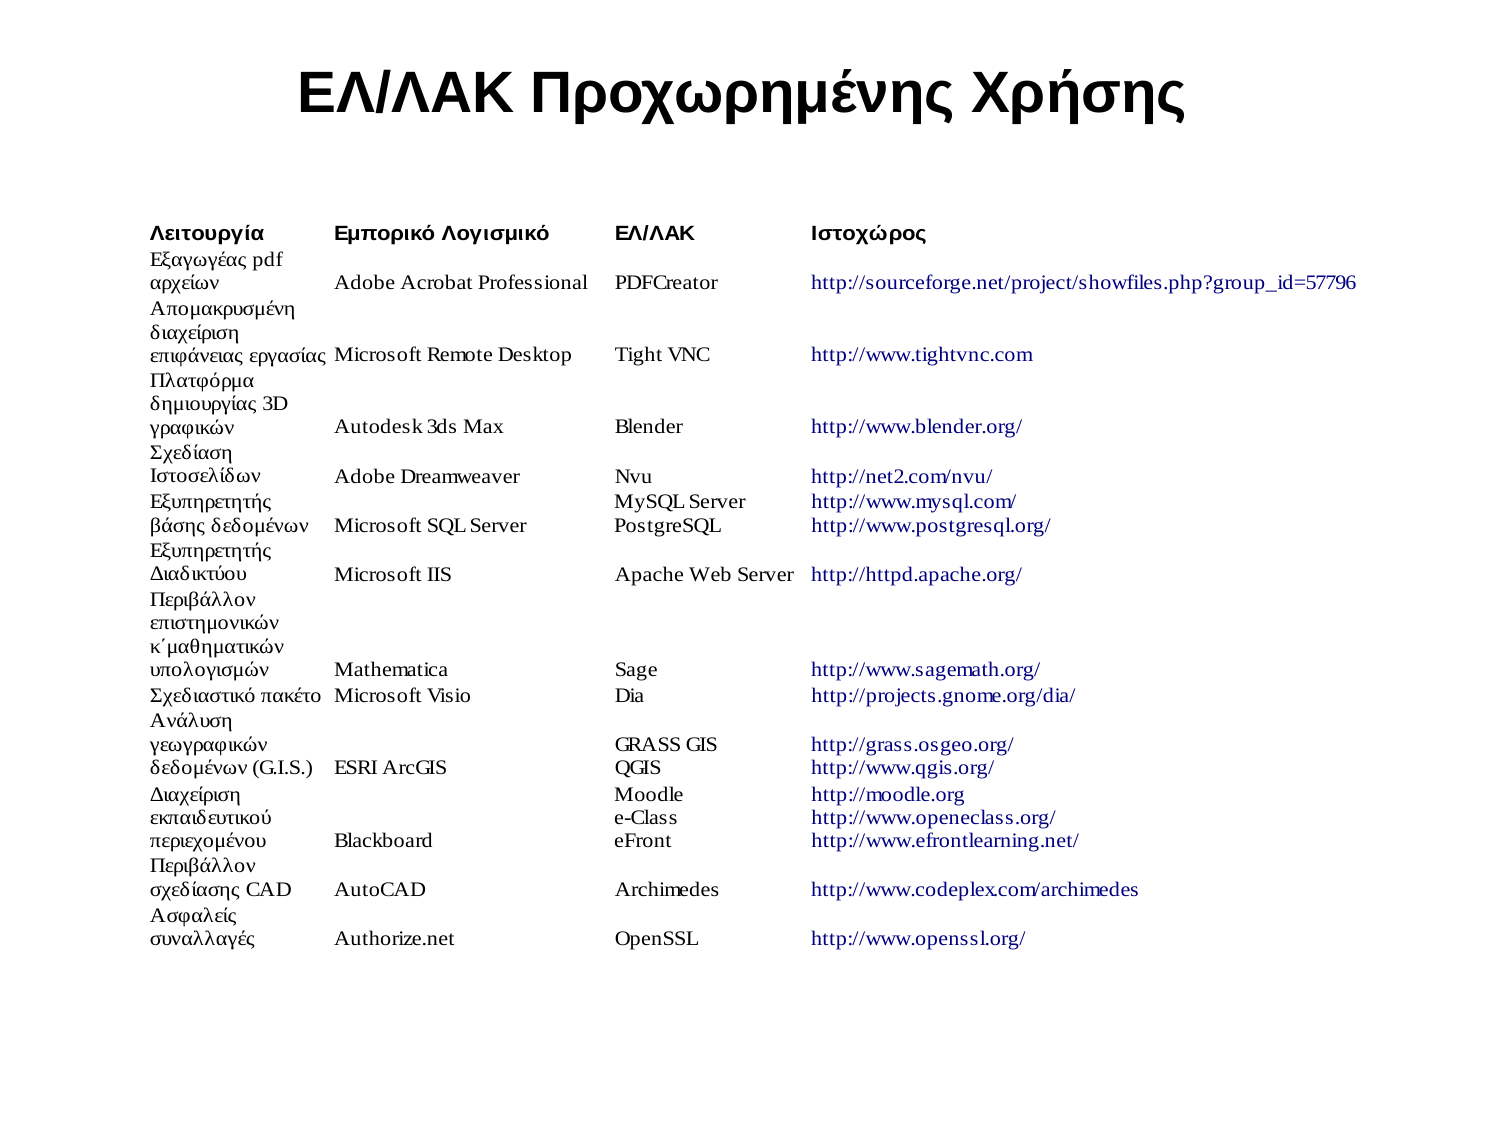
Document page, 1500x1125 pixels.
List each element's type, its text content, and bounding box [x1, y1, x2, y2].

chart [147, 221, 1500, 982]
title ΕΛ/ΛΑΚ Προχωρημένης Χρήσης [67, 4, 1418, 178]
